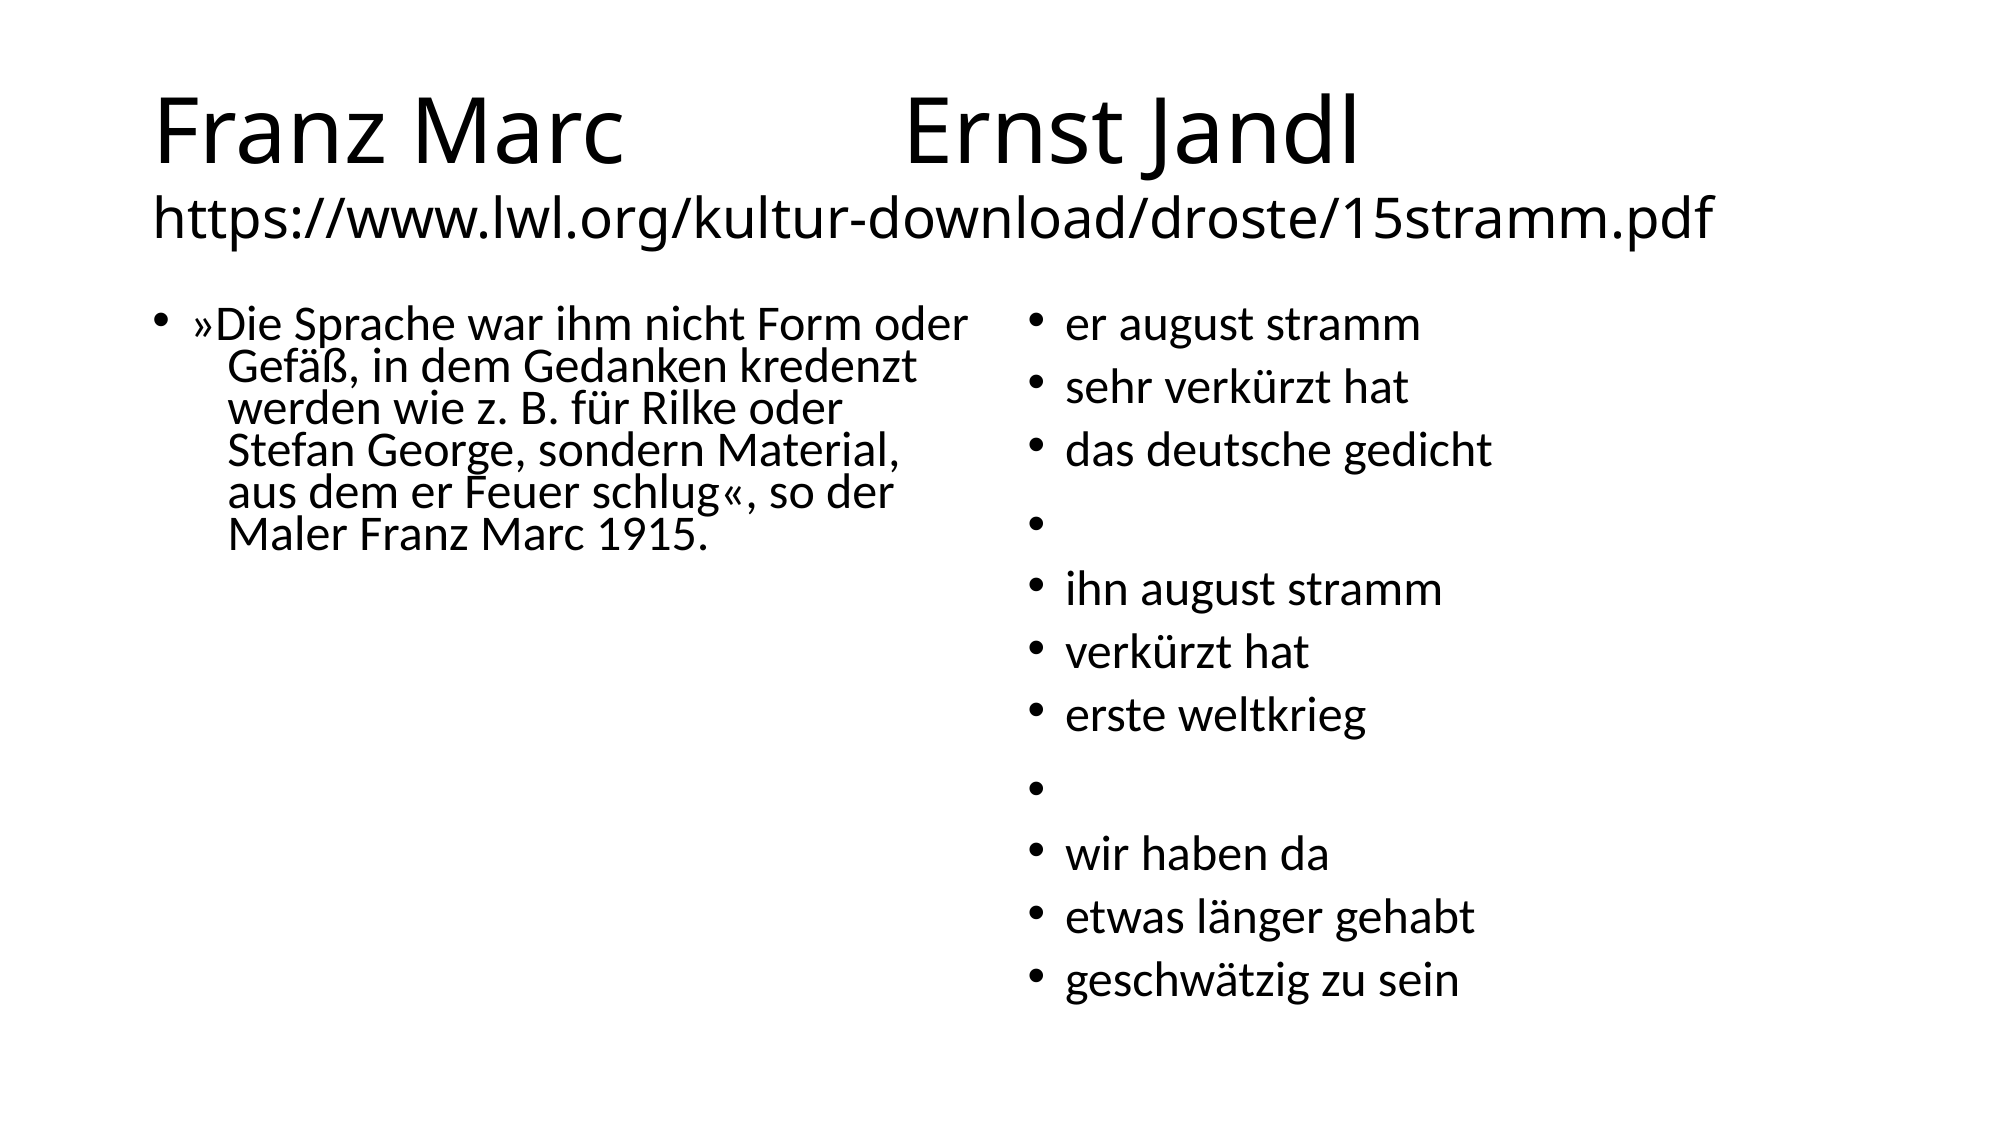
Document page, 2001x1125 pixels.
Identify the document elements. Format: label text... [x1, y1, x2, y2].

list »Die Sprache war ihm nicht Form oder Gefäß, in dem Gedanken kredenzt werden wie z. B. für Rilke oder Stefan George, sondern Material, aus dem er Feuer schlug«, so der Maler Franz Marc 1915. [137, 299, 988, 1014]
list er august stramm sehr verkürzt hat das deutsche gedicht ihn august stramm verkürzt hat erste weltkrieg wir haben da etwas länger gehabt geschwätzig zu sein [1012, 299, 1863, 1014]
title Franz Marc Ernst Jandl https://www.lwl.org/kultur-download/droste/15stramm.pdf [137, 59, 1863, 278]
